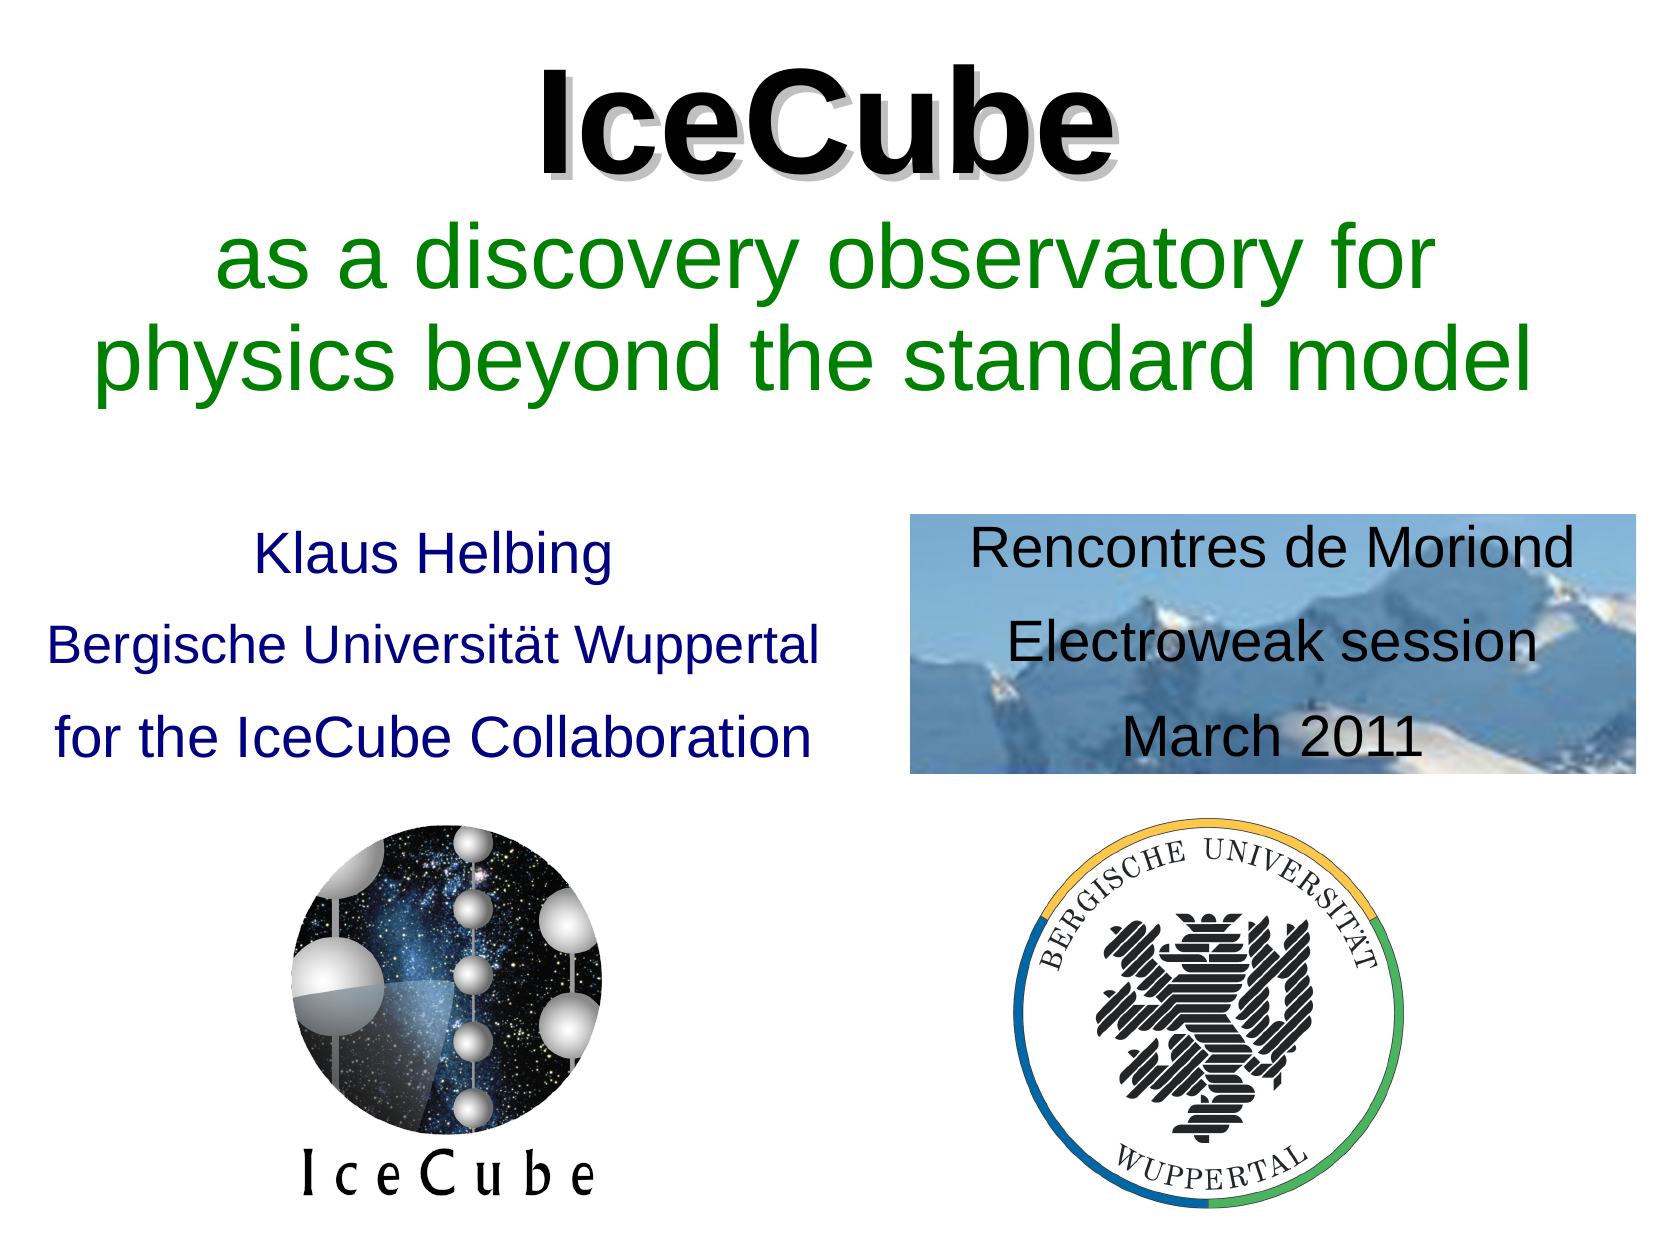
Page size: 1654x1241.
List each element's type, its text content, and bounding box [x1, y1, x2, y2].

title IceCube as a discovery observatory for physics beyond the standard model [82, 37, 1571, 411]
picture [272, 812, 620, 1203]
picture [1012, 818, 1405, 1209]
list Klaus Helbing Bergische Universität Wuppertal for the IceCube Collaboration [17, 520, 851, 810]
list Rencontres de Moriond Electroweak session March 2011 [910, 514, 1637, 774]
